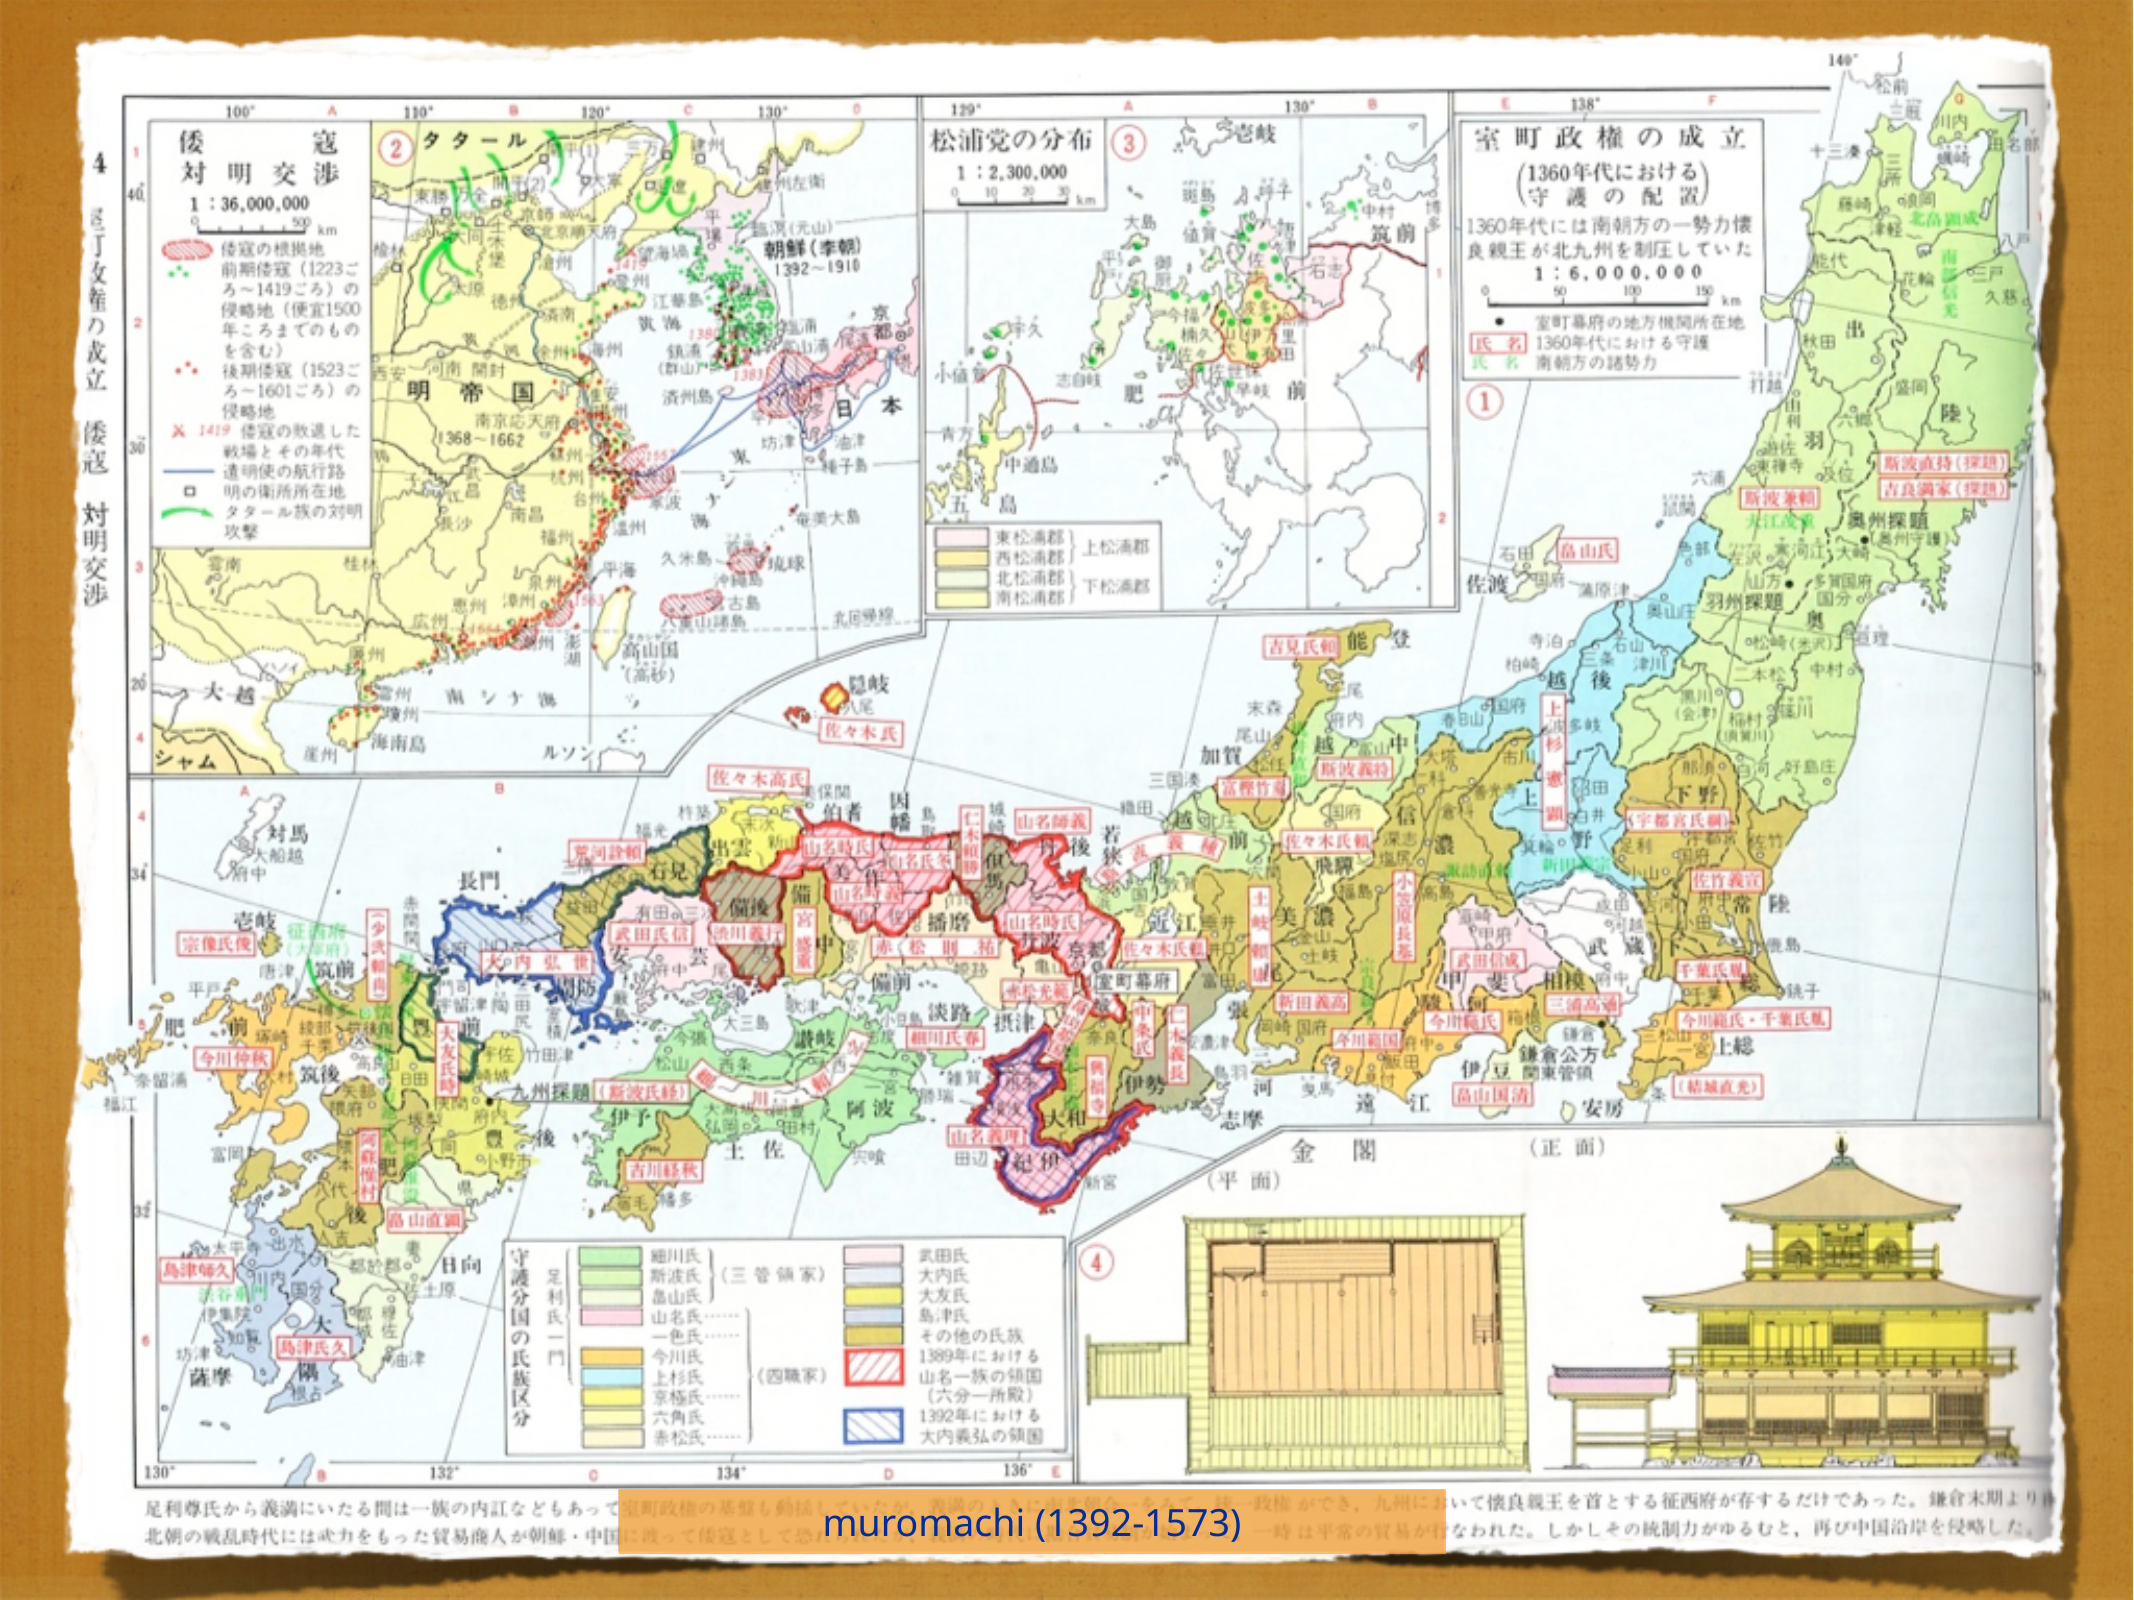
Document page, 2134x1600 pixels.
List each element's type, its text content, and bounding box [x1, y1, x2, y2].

picture [0, 0, 2134, 1600]
title muromachi (1392-1573) [618, 1489, 1446, 1555]
